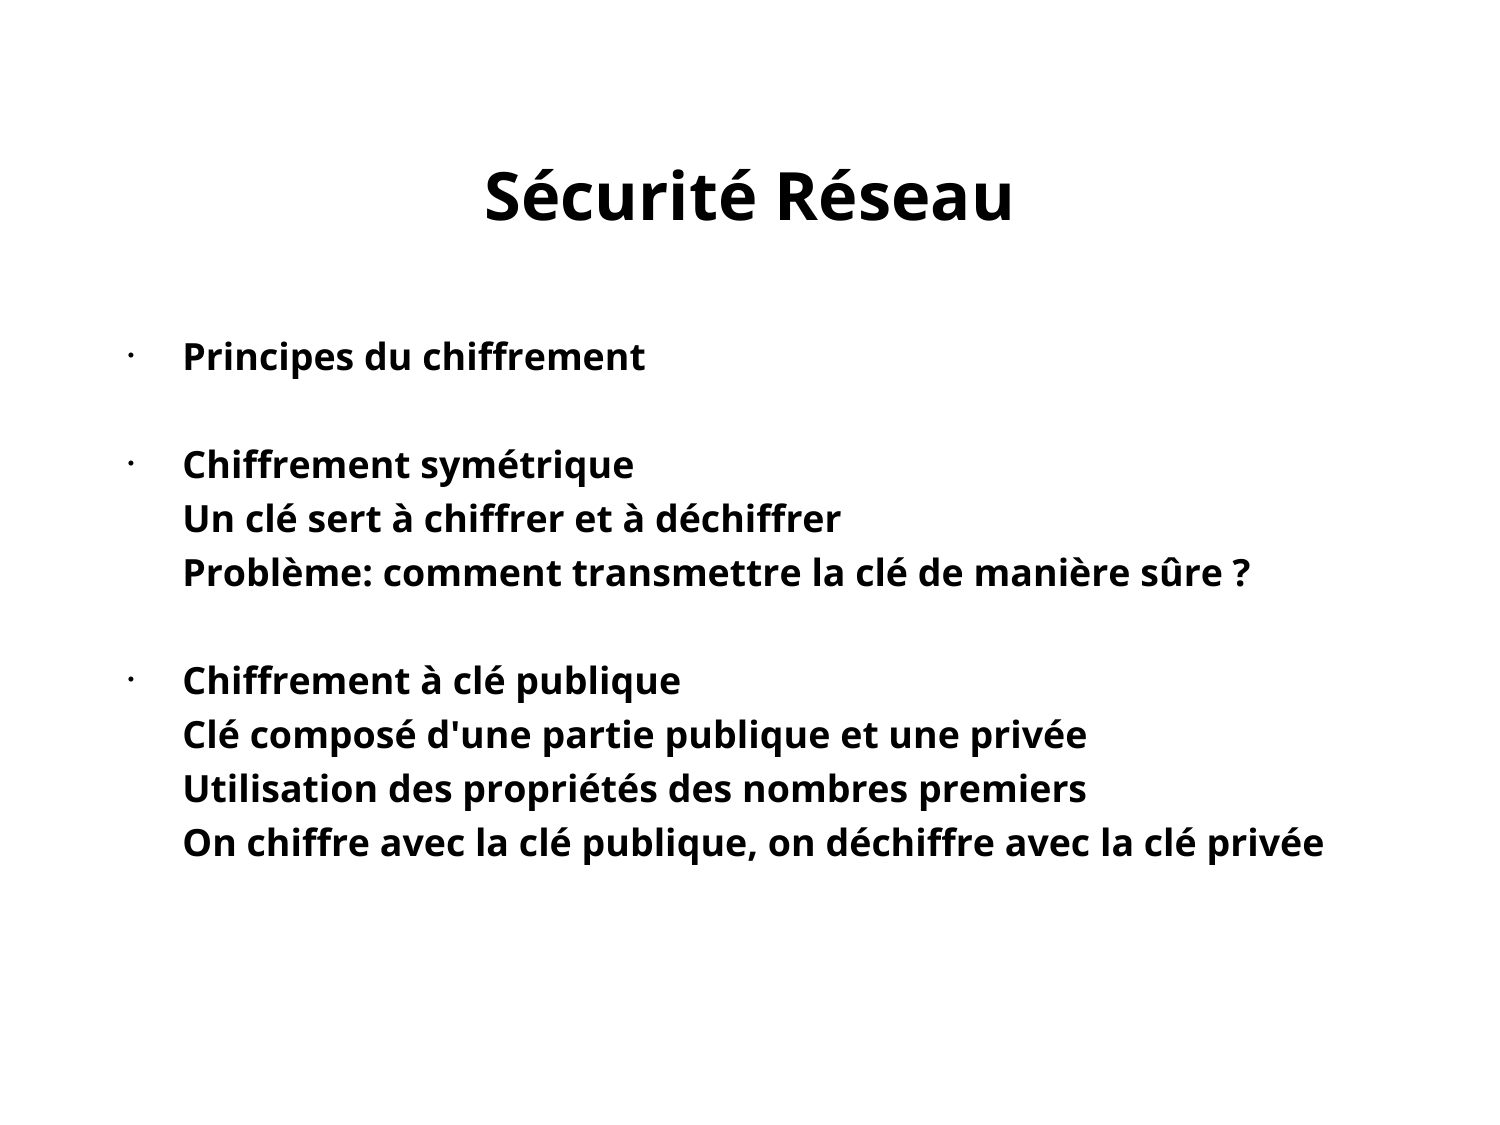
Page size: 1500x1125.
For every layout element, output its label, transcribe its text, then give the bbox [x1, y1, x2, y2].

title Sécurité Réseau [112, 99, 1388, 288]
list Principes du chiffrement Chiffrement symétrique Un clé sert à chiffrer et à déchiffrer Problème: comment transmettre la clé de manière sûre ? Chiffrement à clé publique Clé composé d'une partie publique et une privée Utilisation des propriétés des nombres premiers On chiffre avec la clé publique, on déchiffre avec la clé privée [112, 324, 1388, 1000]
